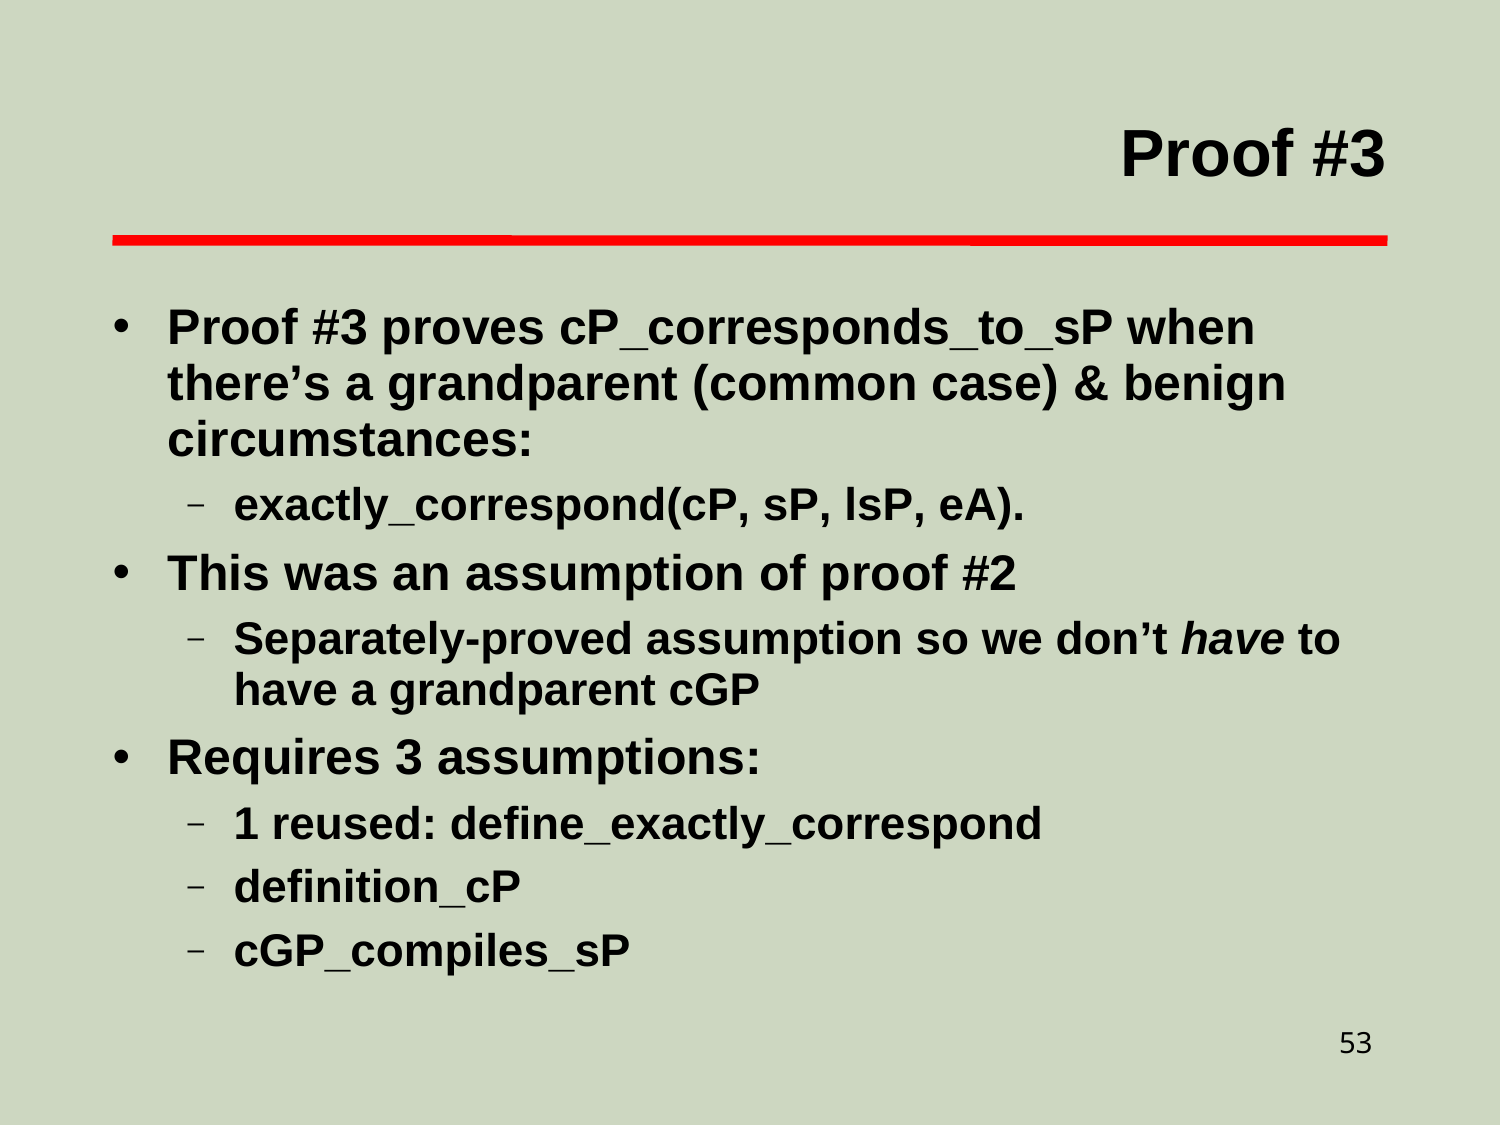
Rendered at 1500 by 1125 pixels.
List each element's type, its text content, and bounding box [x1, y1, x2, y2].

list Proof #3 proves cP_corresponds_to_sP when there’s a grandparent (common case) & benign circumstances: exactly_correspond(cP, sP, lsP, eA). This was an assumption of proof #2 Separately-proved assumption so we don’t have to have a grandparent cGP Requires 3 assumptions: 1 reused: define_exactly_correspond definition_cP cGP_compiles_sP [112, 299, 1387, 1099]
title Proof #3 [124, 93, 1387, 216]
